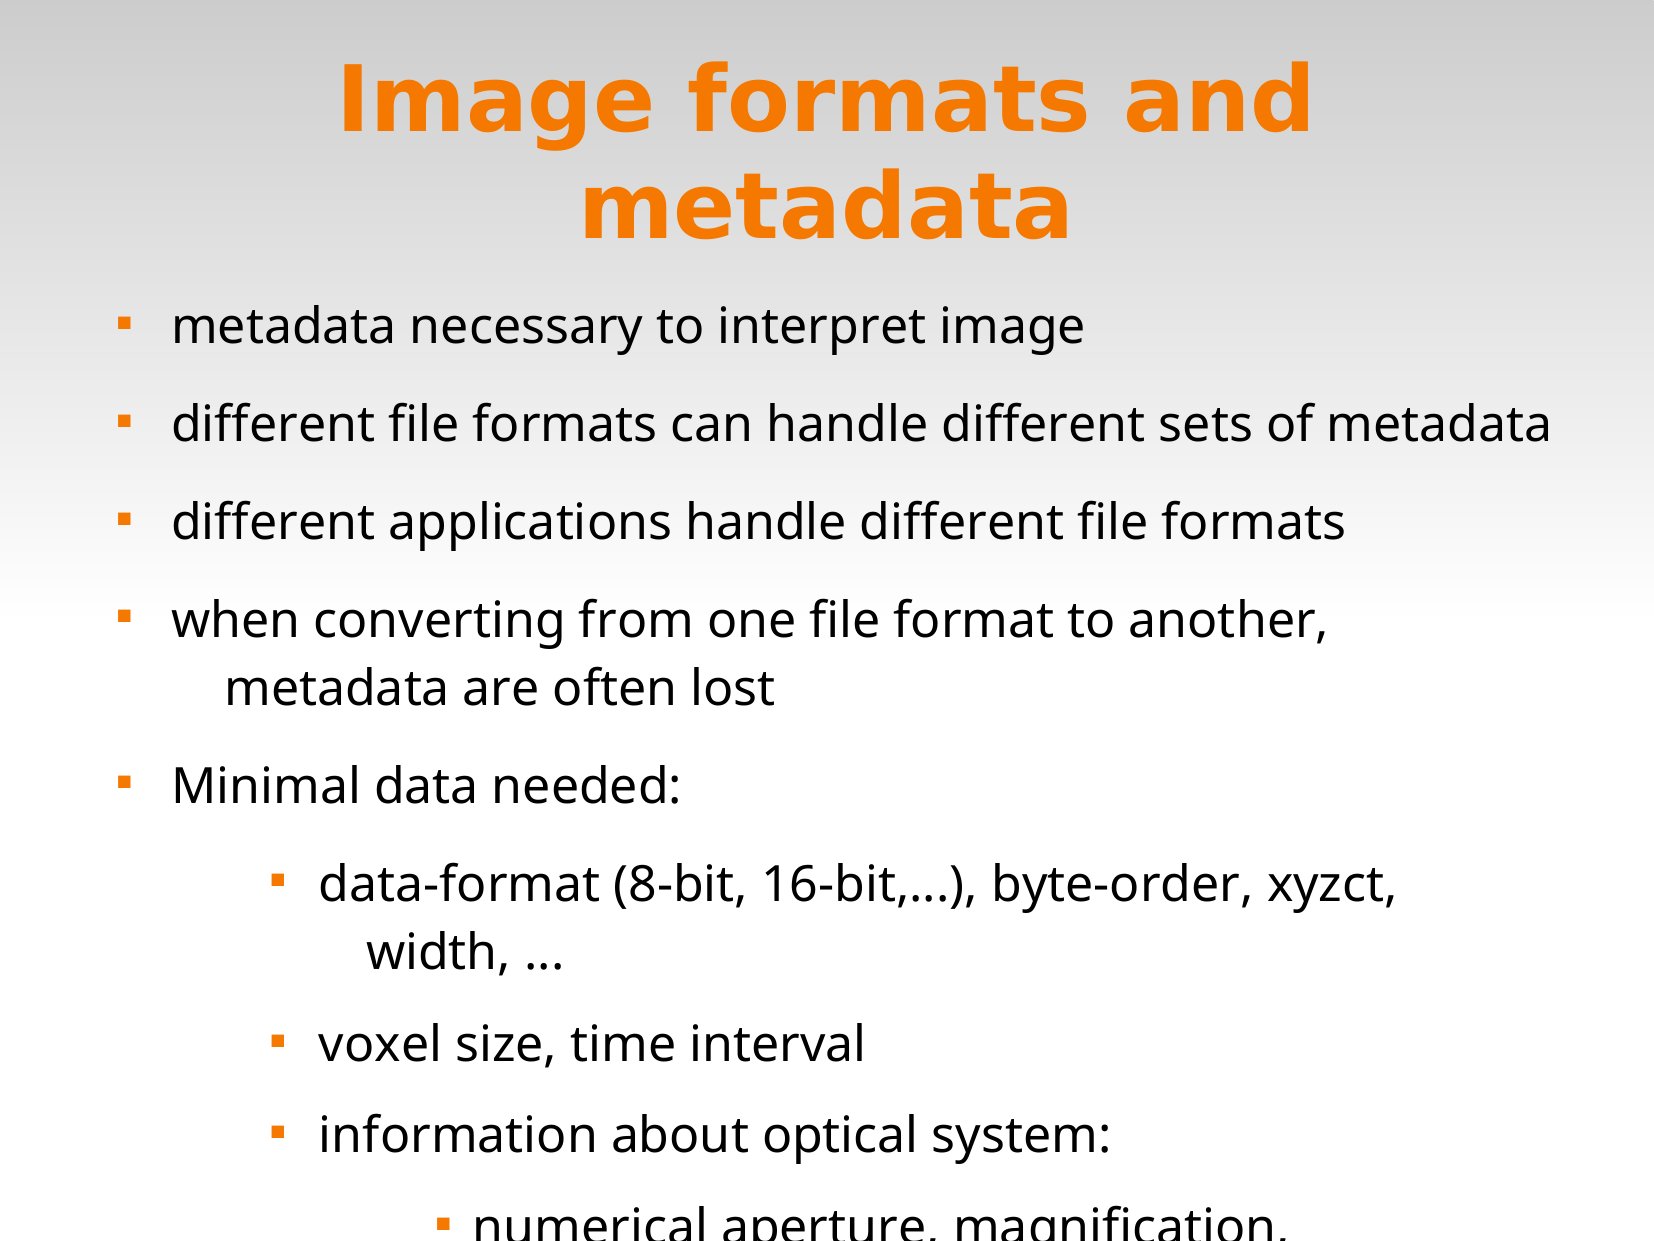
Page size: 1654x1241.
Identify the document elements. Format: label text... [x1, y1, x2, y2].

list metadata necessary to interpret image different file formats can handle different sets of metadata different applications handle different file formats when converting from one file format to another, metadata are often lost Minimal data needed: data-format (8-bit, 16-bit,...), byte-order, xyzct, width, ... voxel size, time interval information about optical system: numerical aperture, magnification, wavelength, type of microscope, pinhole size [82, 290, 1571, 1224]
title Image formats and metadata [82, 45, 1571, 261]
